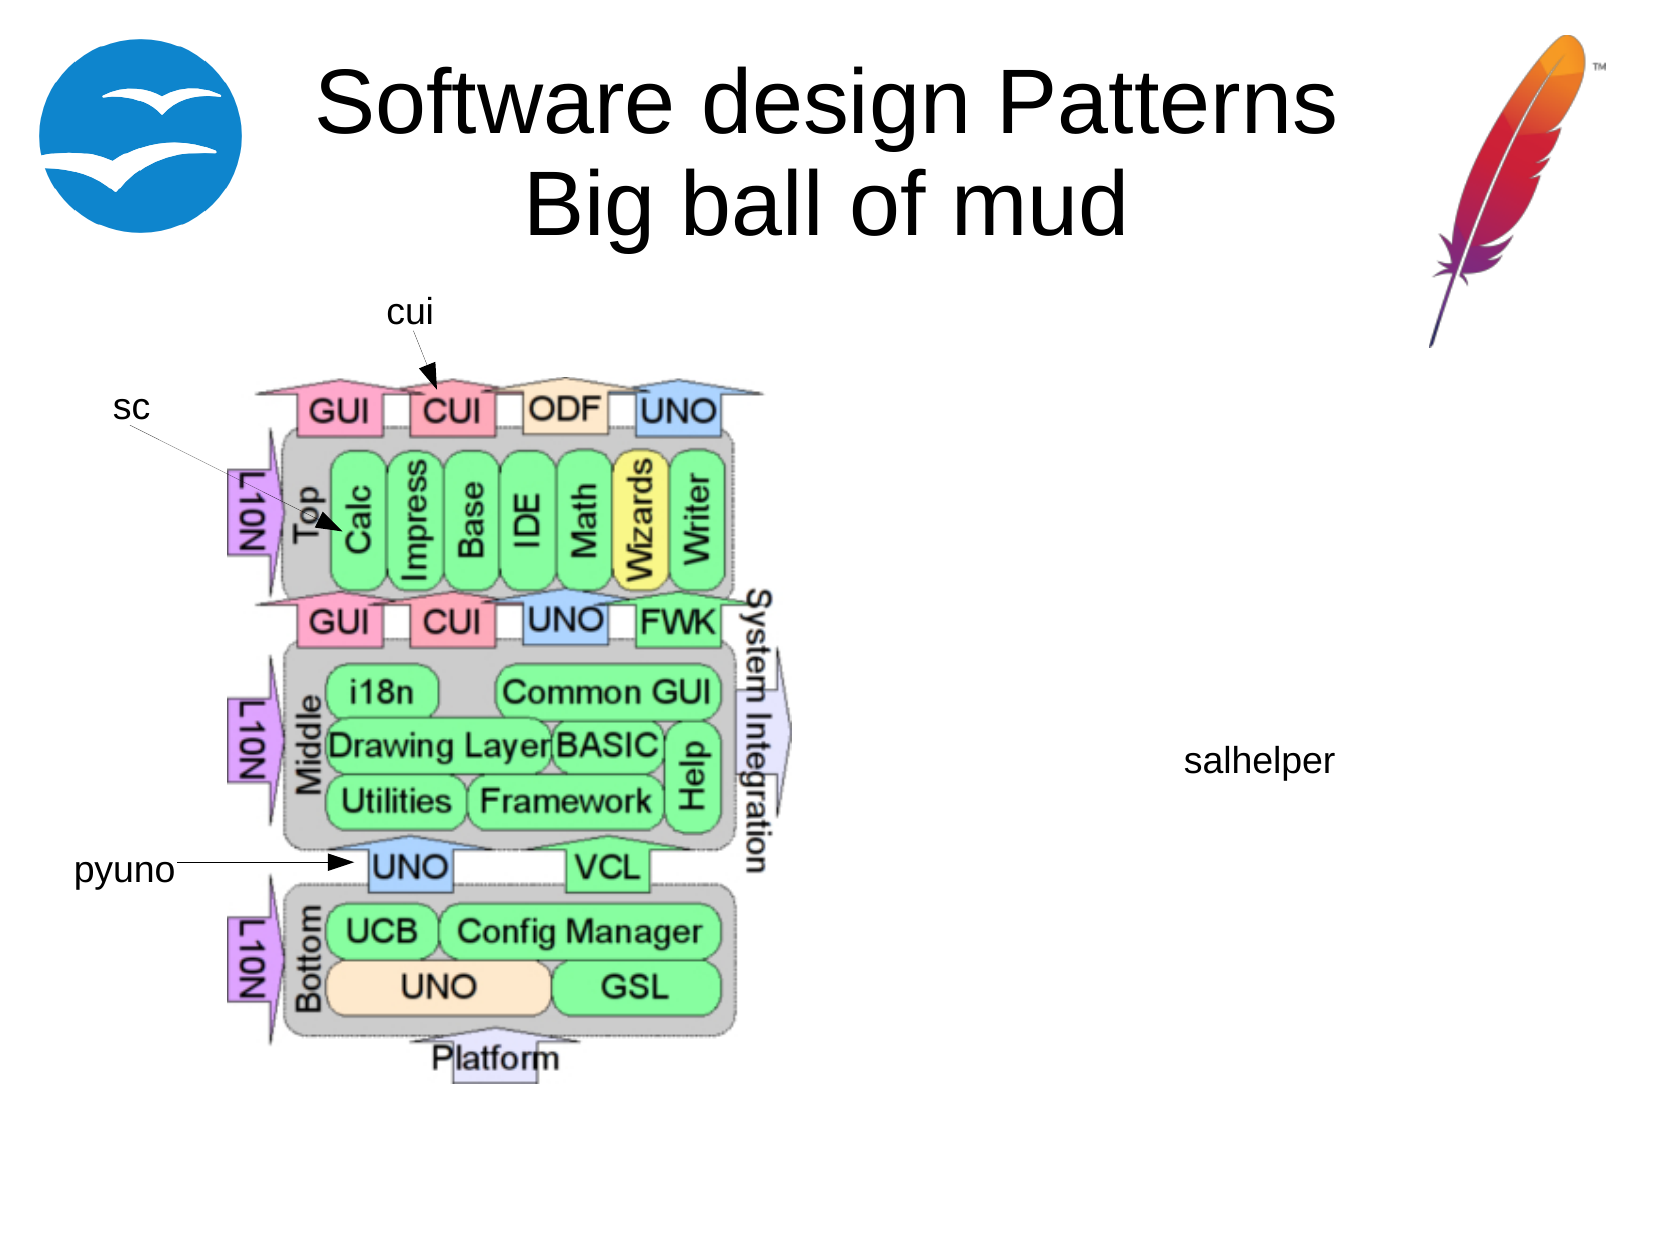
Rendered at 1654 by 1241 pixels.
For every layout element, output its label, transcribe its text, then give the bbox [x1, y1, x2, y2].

text_box sc [98, 377, 166, 438]
title Software design Patterns Big ball of mud [271, 49, 1429, 257]
picture [1429, 35, 1606, 348]
text_box cui [371, 283, 449, 341]
text_box pyuno [59, 840, 191, 898]
picture [11, 11, 271, 260]
text_box salhelper [1169, 732, 1351, 790]
picture [227, 377, 792, 1084]
